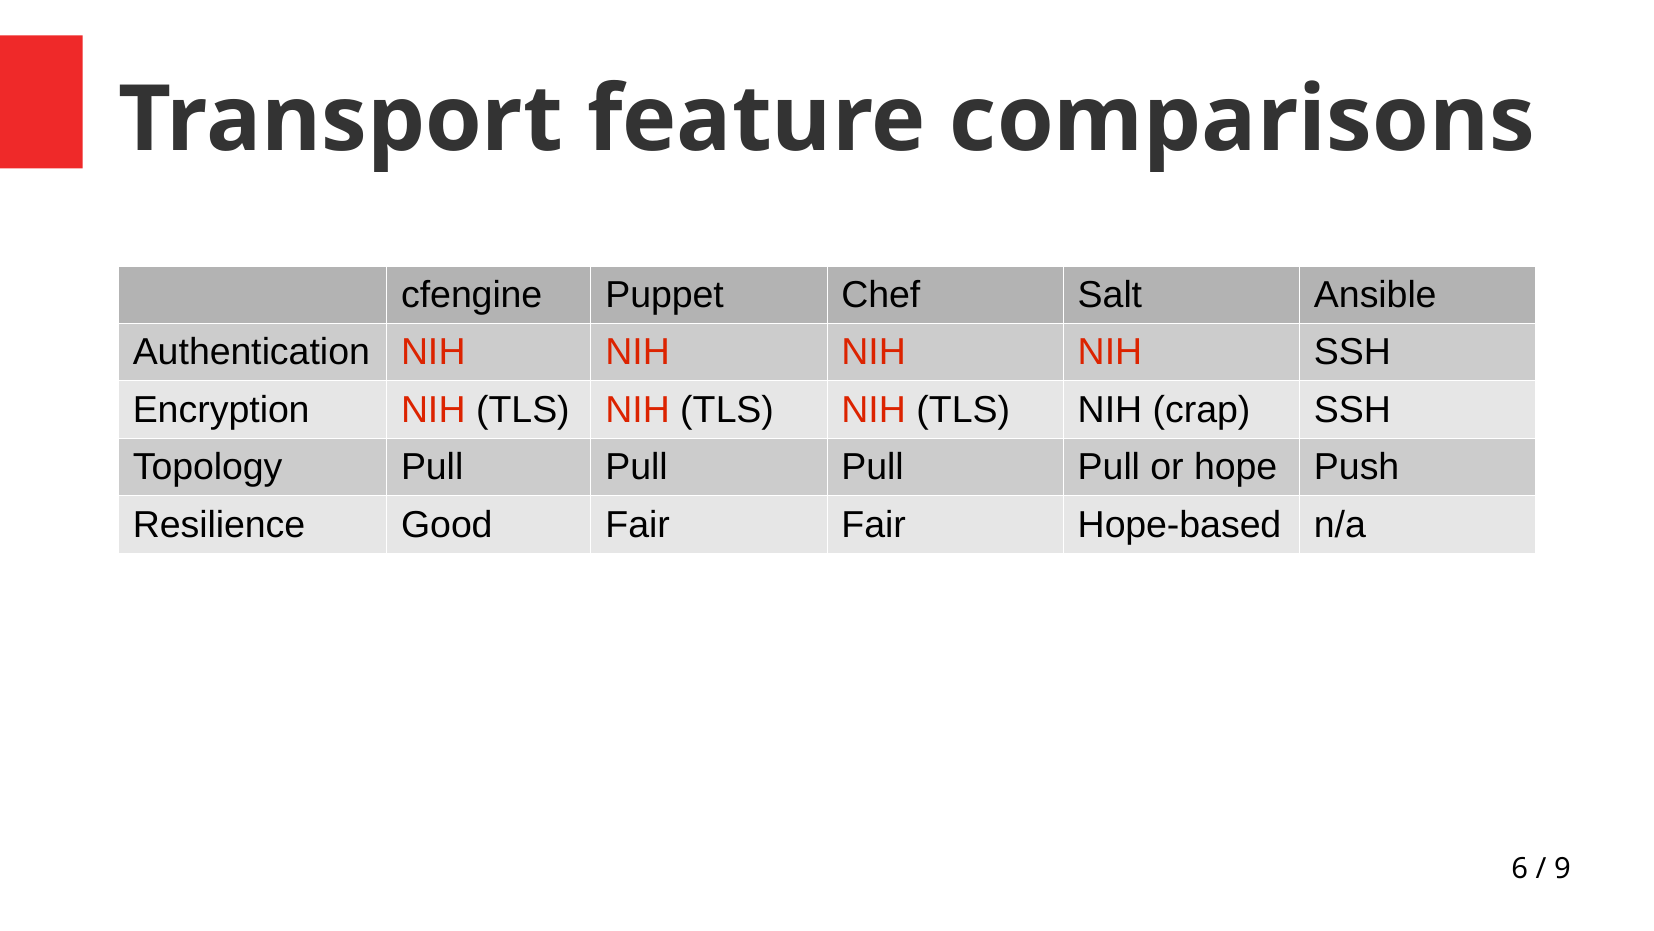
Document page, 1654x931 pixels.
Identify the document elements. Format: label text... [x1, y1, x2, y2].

table_cell NIH [387, 324, 590, 380]
table_cell Pull or hope [1064, 439, 1299, 495]
table_cell SSH [1300, 324, 1535, 380]
table_cell Resilience [119, 496, 386, 553]
table_cell NIH [1064, 324, 1299, 380]
table_header Salt [1064, 267, 1299, 323]
table_cell NIH (TLS) [387, 381, 590, 438]
table_header Chef [828, 267, 1063, 323]
table_cell NIH (crap) [1064, 381, 1299, 438]
table_cell Pull [591, 439, 827, 495]
table_cell SSH [1300, 381, 1535, 438]
table_cell n/a [1300, 496, 1535, 553]
table_cell Hope-based [1064, 496, 1299, 553]
table_header cfengine [387, 267, 590, 323]
table_cell Fair [828, 496, 1063, 553]
table_cell Pull [387, 439, 590, 495]
table_header Ansible [1300, 267, 1535, 323]
table_cell Topology [119, 439, 386, 495]
title Transport feature comparisons [118, 37, 1571, 193]
table_cell Fair [591, 496, 827, 553]
table_cell NIH (TLS) [828, 381, 1063, 438]
table_cell NIH (TLS) [591, 381, 827, 438]
table_cell Good [387, 496, 590, 553]
table_cell Authentication [119, 324, 386, 380]
table_cell Encryption [119, 381, 386, 438]
table_cell Push [1300, 439, 1535, 495]
table_cell NIH [591, 324, 827, 380]
table_header [119, 267, 386, 323]
table_cell NIH [828, 324, 1063, 380]
table_header Puppet [591, 267, 827, 323]
table_cell Pull [828, 439, 1063, 495]
